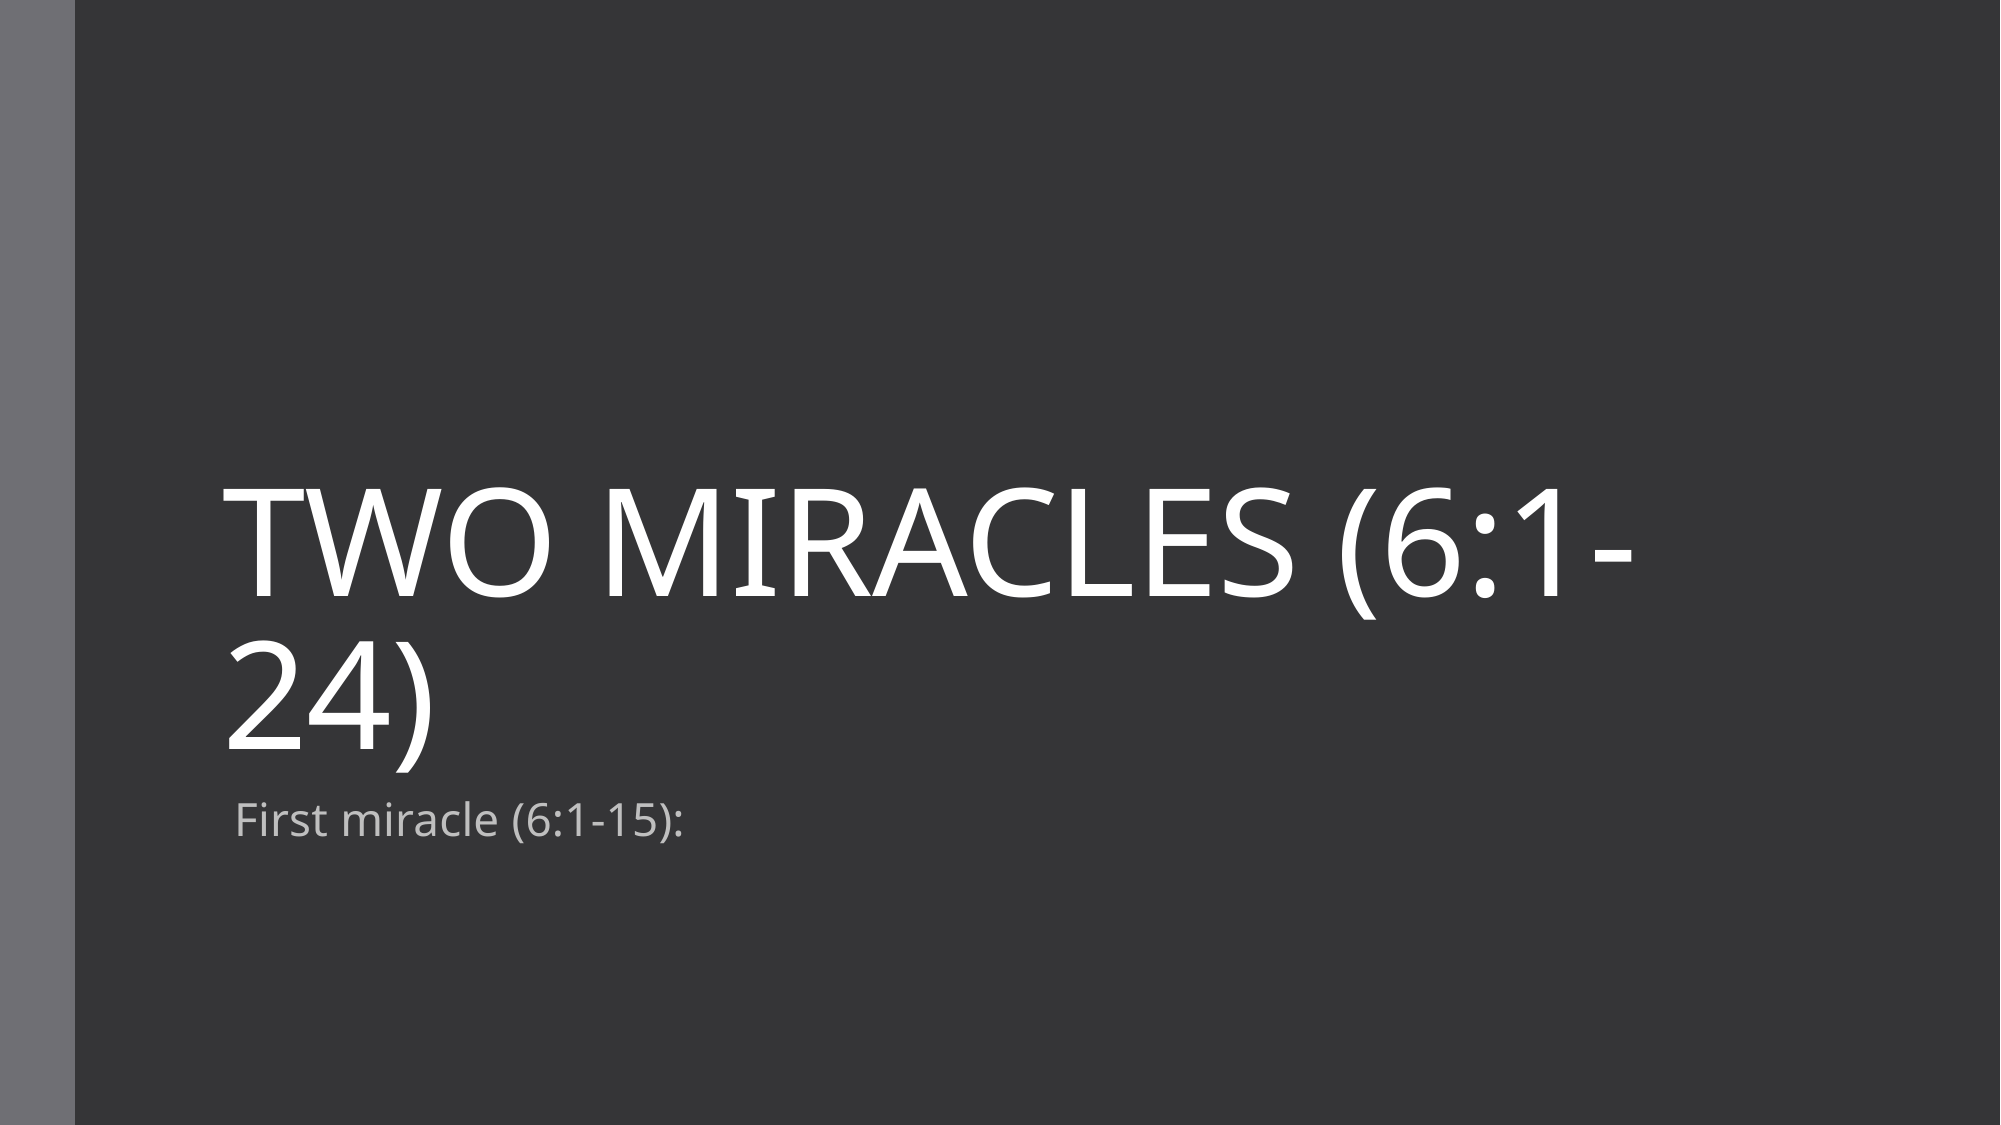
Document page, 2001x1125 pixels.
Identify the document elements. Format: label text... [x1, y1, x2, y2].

title TWO MIRACLES (6:1-24) [206, 124, 1752, 787]
subtitle First miracle (6:1-15): [206, 787, 1752, 1066]
